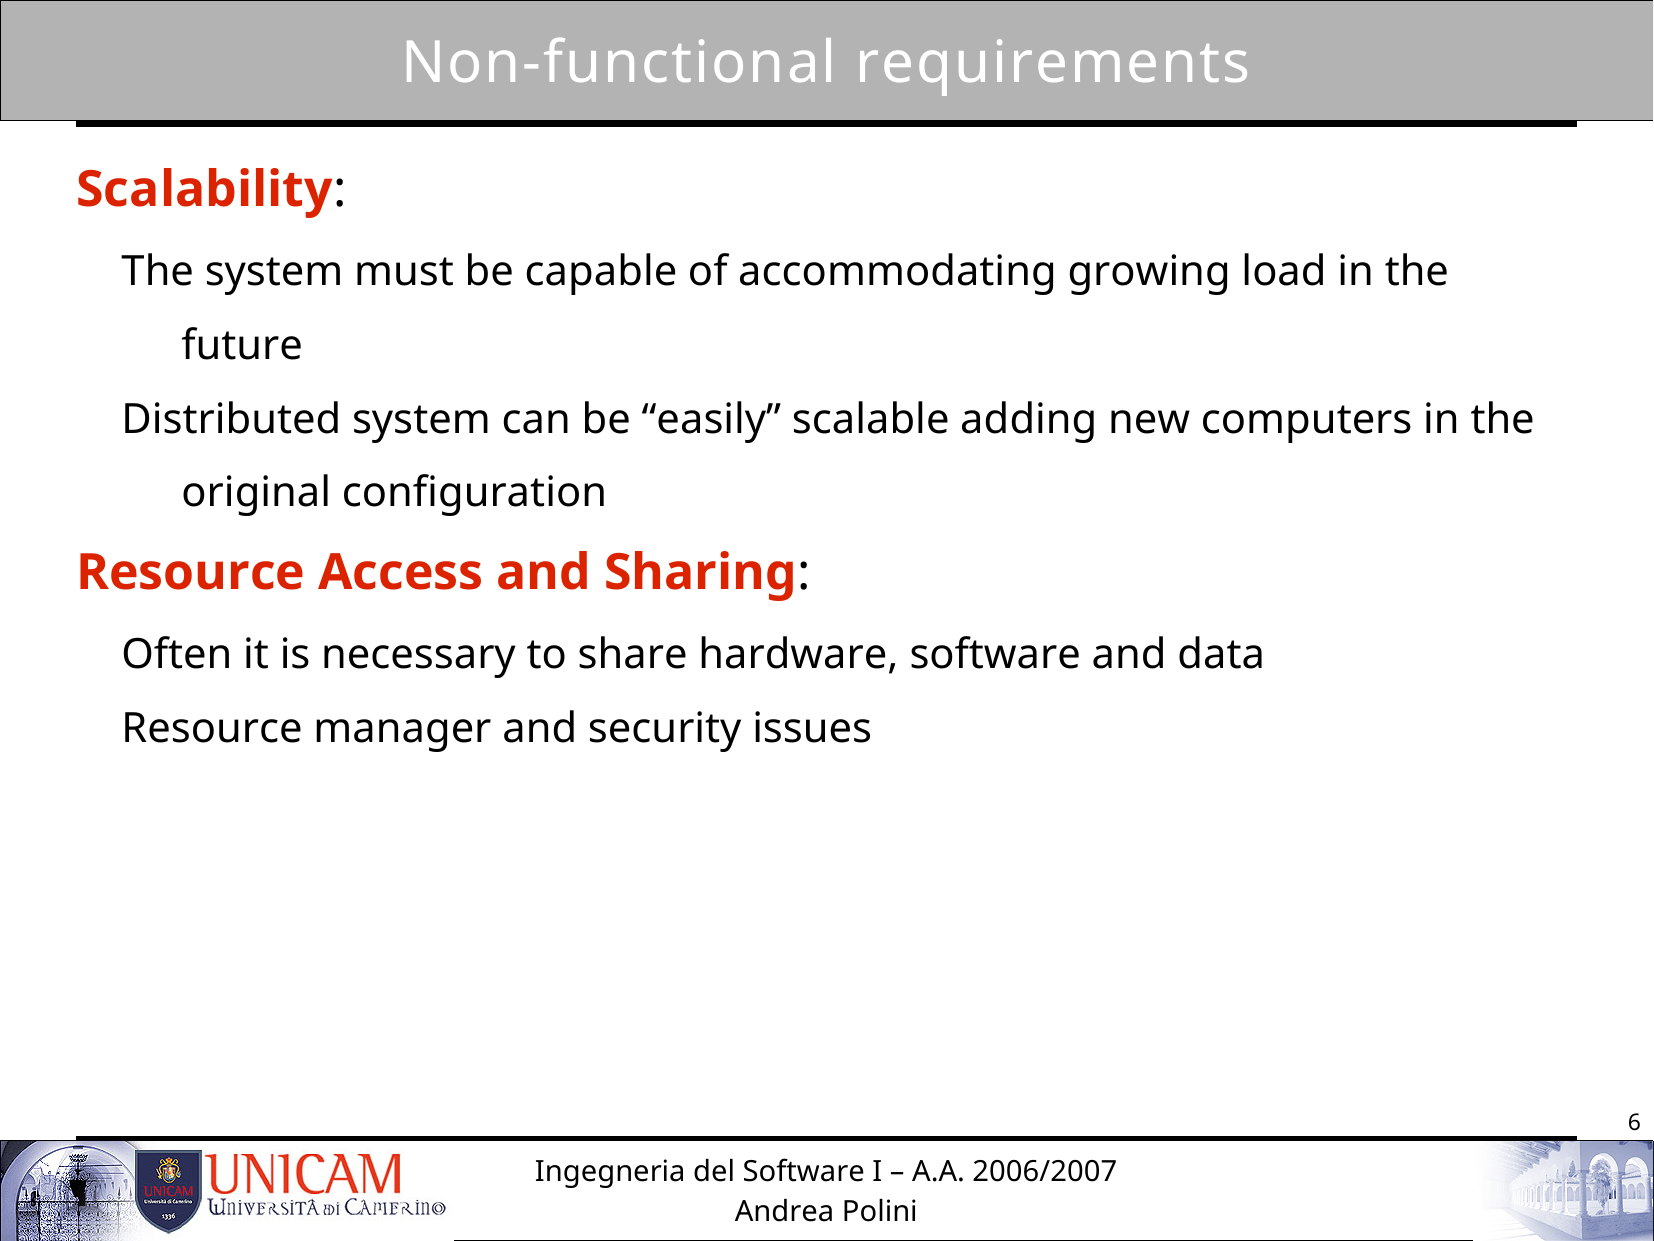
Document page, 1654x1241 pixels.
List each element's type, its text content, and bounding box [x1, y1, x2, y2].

list Scalability: The system must be capable of accommodating growing load in the future Distributed system can be “easily” scalable adding new computers in the original configuration Resource Access and Sharing: Often it is necessary to share hardware, software and data Resource manager and security issues [76, 152, 1577, 671]
picture [0, 1141, 454, 1241]
picture [1473, 1141, 1654, 1241]
title Non-functional requirements [0, 0, 1653, 121]
